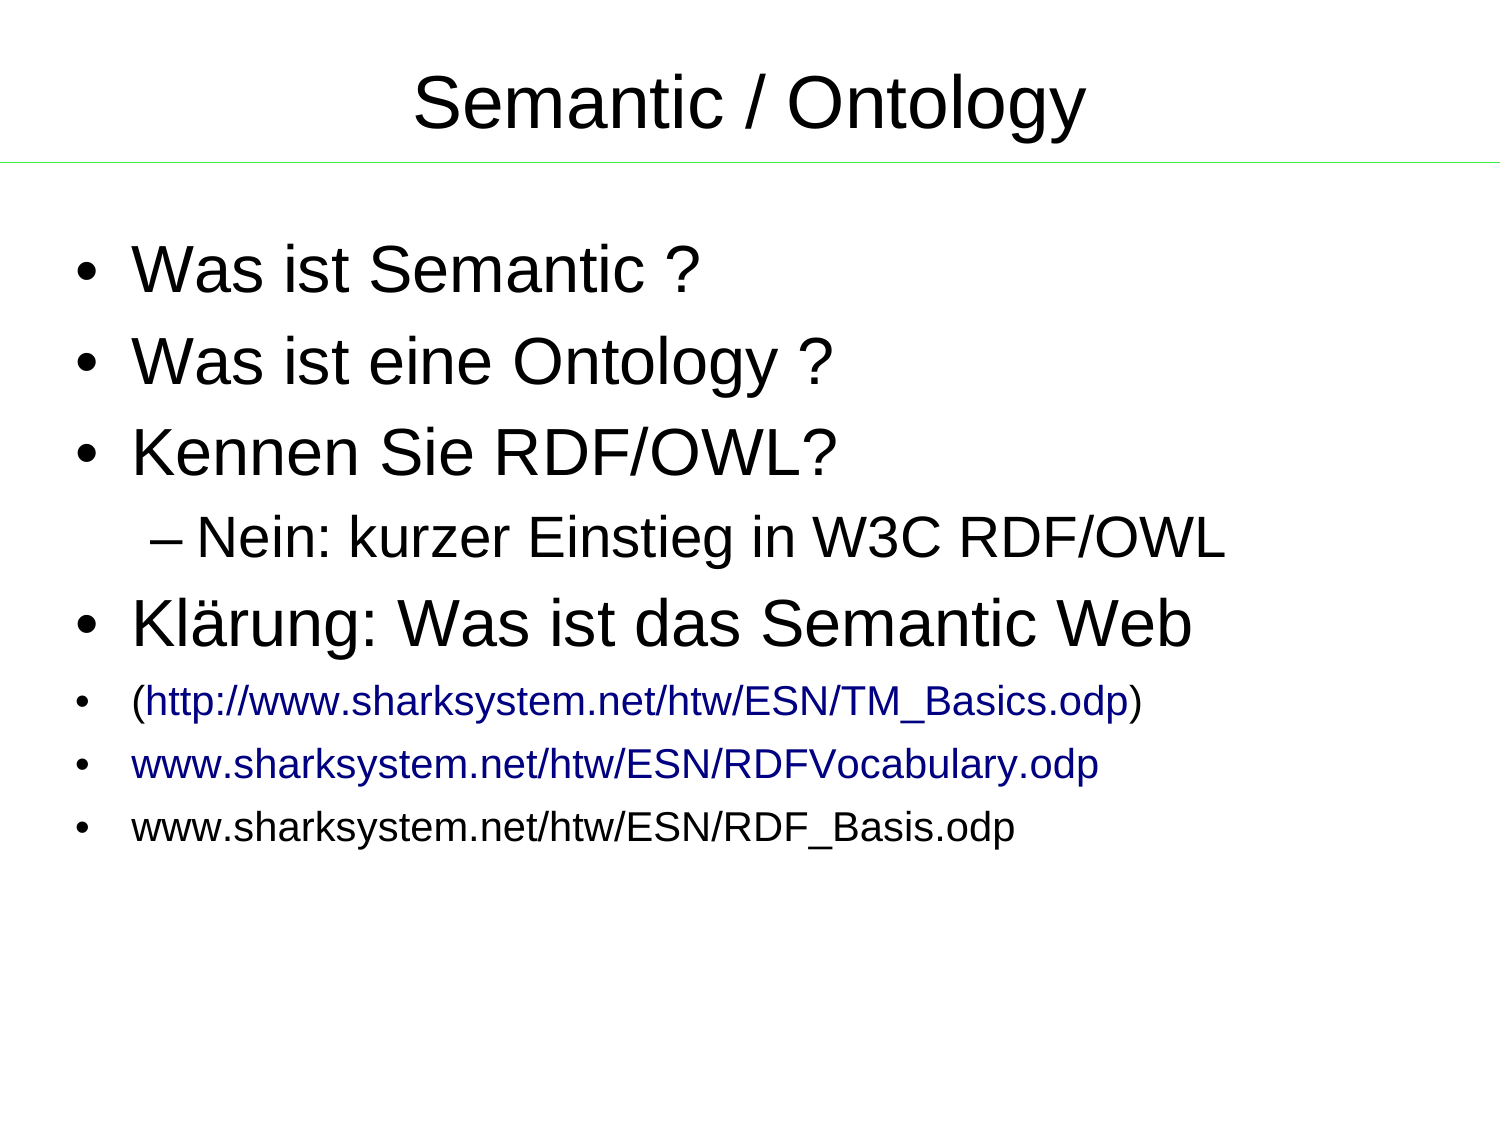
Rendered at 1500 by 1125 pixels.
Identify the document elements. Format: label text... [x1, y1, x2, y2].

list Was ist Semantic ? Was ist eine Ontology ? Kennen Sie RDF/OWL? Nein: kurzer Einstieg in W3C RDF/OWL Klärung: Was ist das Semantic Web (http://www.sharksystem.net/htw/ESN/TM_Basics.odp) www.sharksystem.net/htw/ESN/RDFVocabulary.odp www.sharksystem.net/htw/ESN/RDF_Basis.odp [75, 232, 1426, 915]
title Semantic / Ontology [75, 49, 1426, 156]
